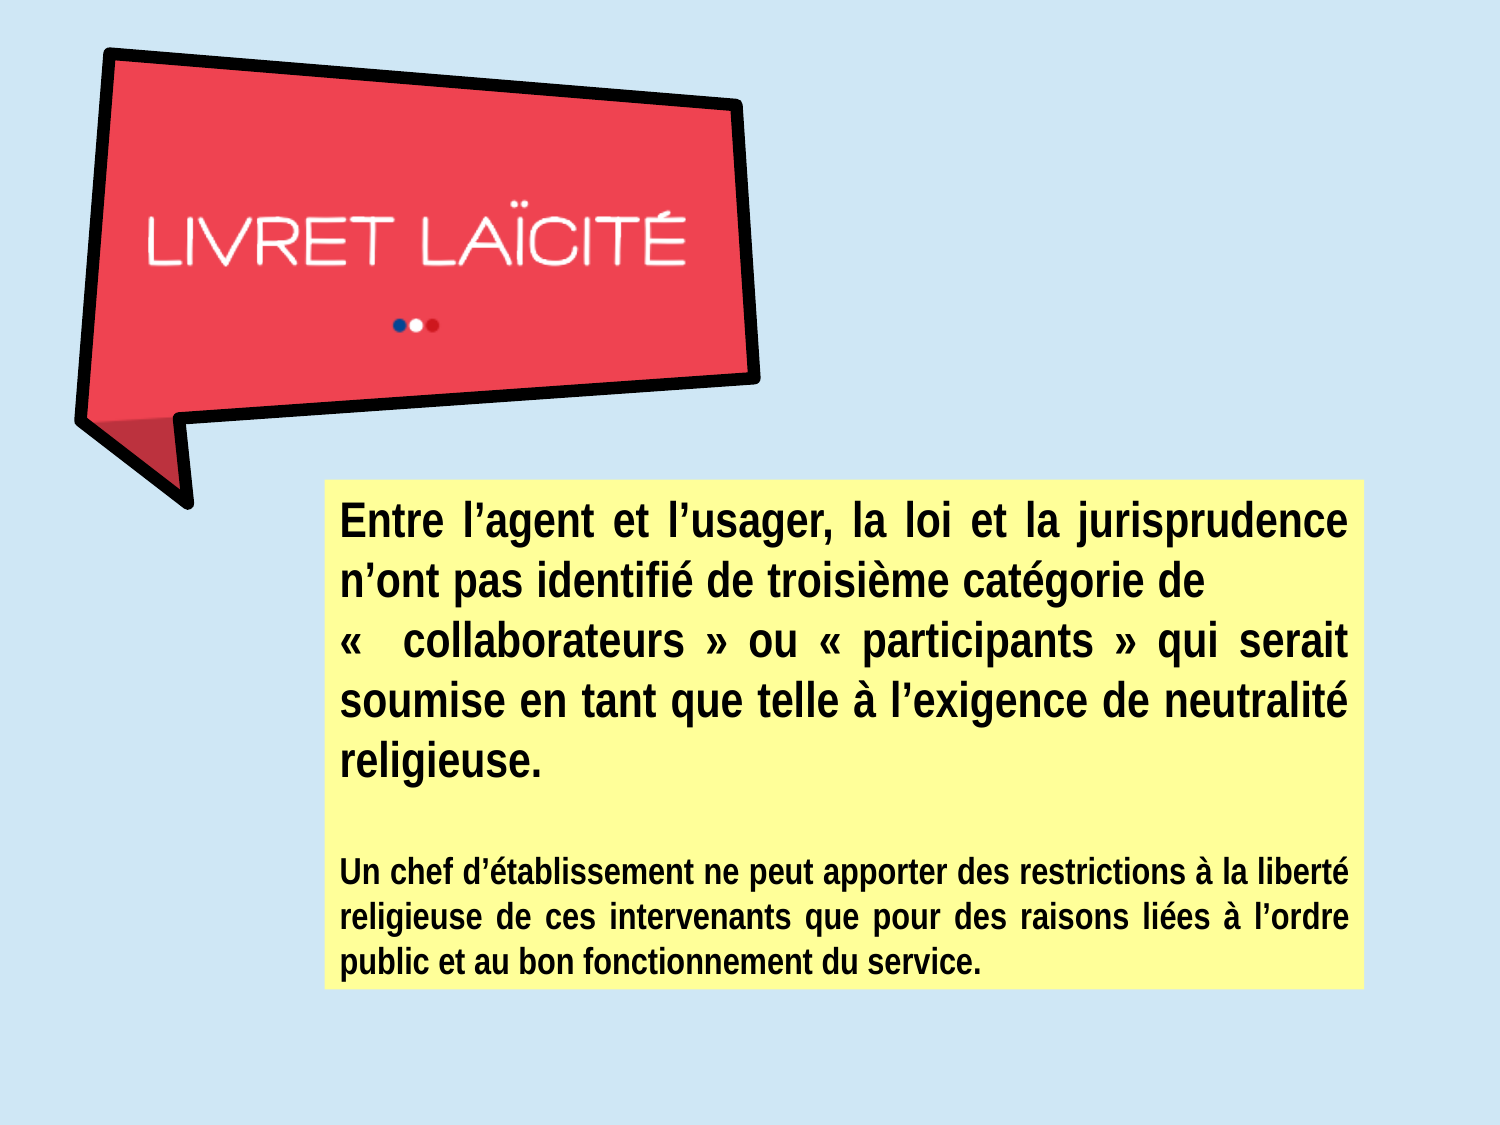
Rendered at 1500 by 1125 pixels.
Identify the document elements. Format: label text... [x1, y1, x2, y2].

picture [88, 61, 747, 488]
text_box Entre l’agent et l’usager, la loi et la jurisprudence n’ont pas identifié de troisième catégorie de « collaborateurs » ou « participants » qui serait soumise en tant que telle à l’exigence de neutralité religieuse. Un chef d’établissement ne peut apporter des restrictions à la liberté religieuse de ces intervenants que pour des raisons liées à l’ordre public et au bon fonctionnement du service. [324, 479, 1365, 990]
picture [64, 42, 774, 508]
